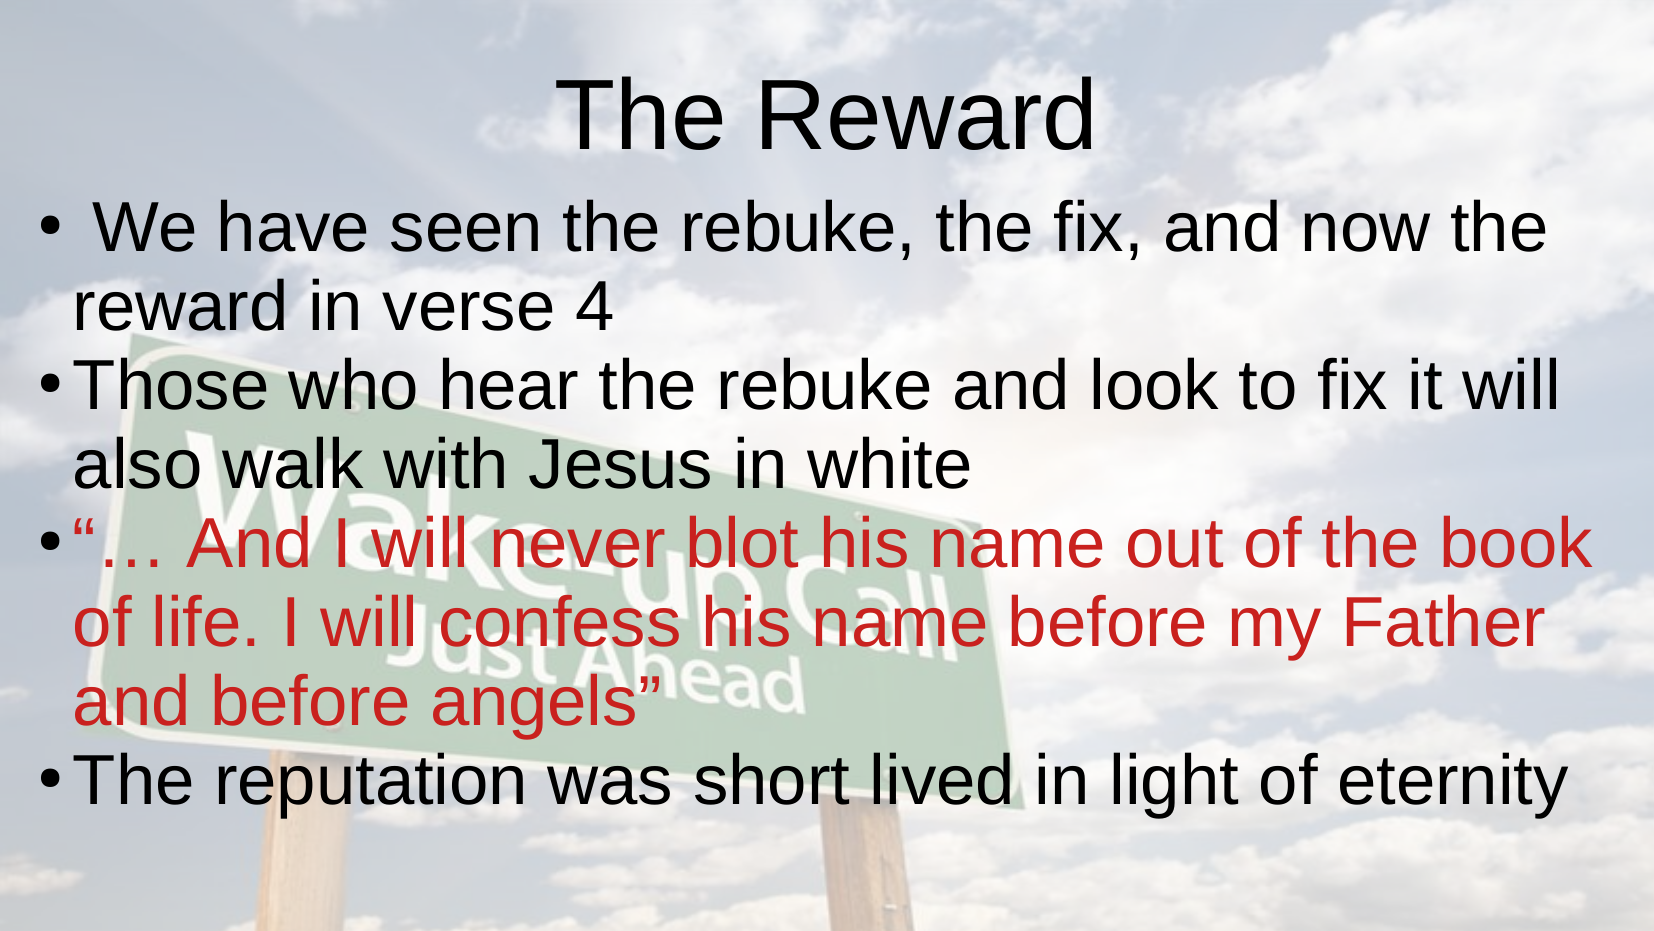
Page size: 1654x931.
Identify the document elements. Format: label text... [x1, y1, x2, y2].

picture [0, 0, 1654, 931]
title The Reward [82, 37, 1571, 187]
subtitle We have seen the rebuke, the fix, and now the reward in verse 4 Those who hear the rebuke and look to fix it will also walk with Jesus in white “… And I will never blot his name out of the book of life. I will confess his name before my Father and before angels” The reputation was short lived in light of eternity [37, 187, 1613, 901]
